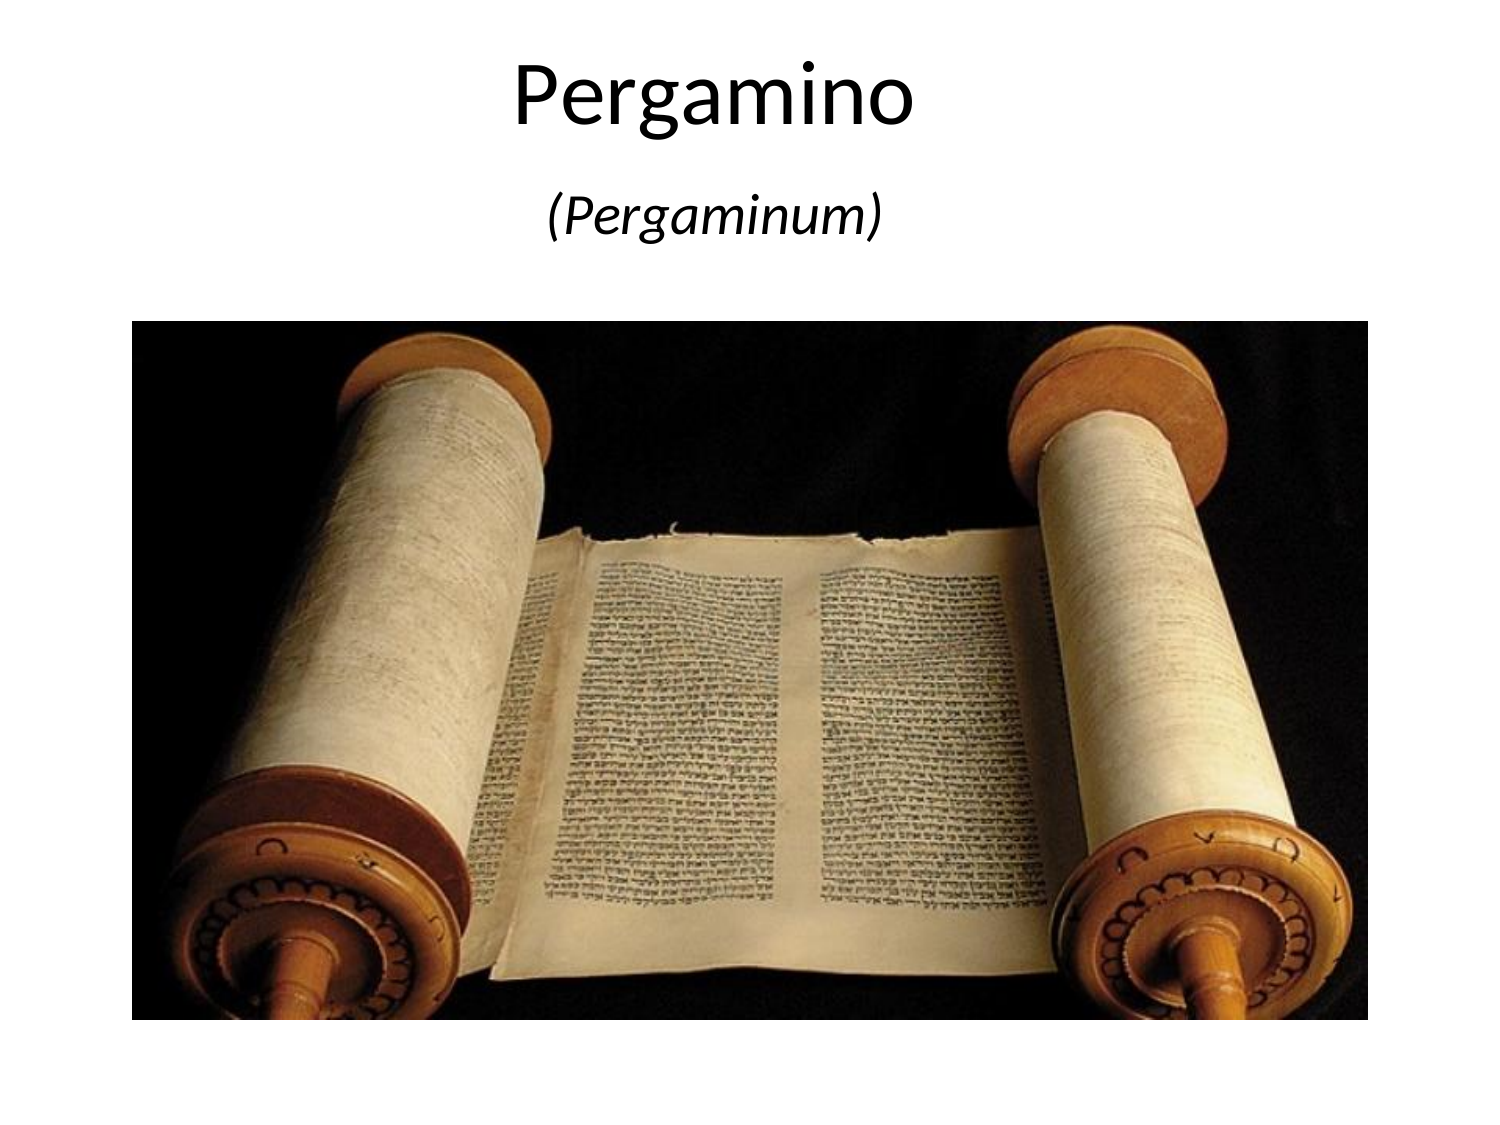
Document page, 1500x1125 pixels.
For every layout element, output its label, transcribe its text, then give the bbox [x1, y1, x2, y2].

text_box (Pergaminum) [58, 140, 1372, 282]
picture [132, 321, 1368, 1020]
title Pergamino [58, 23, 1372, 140]
